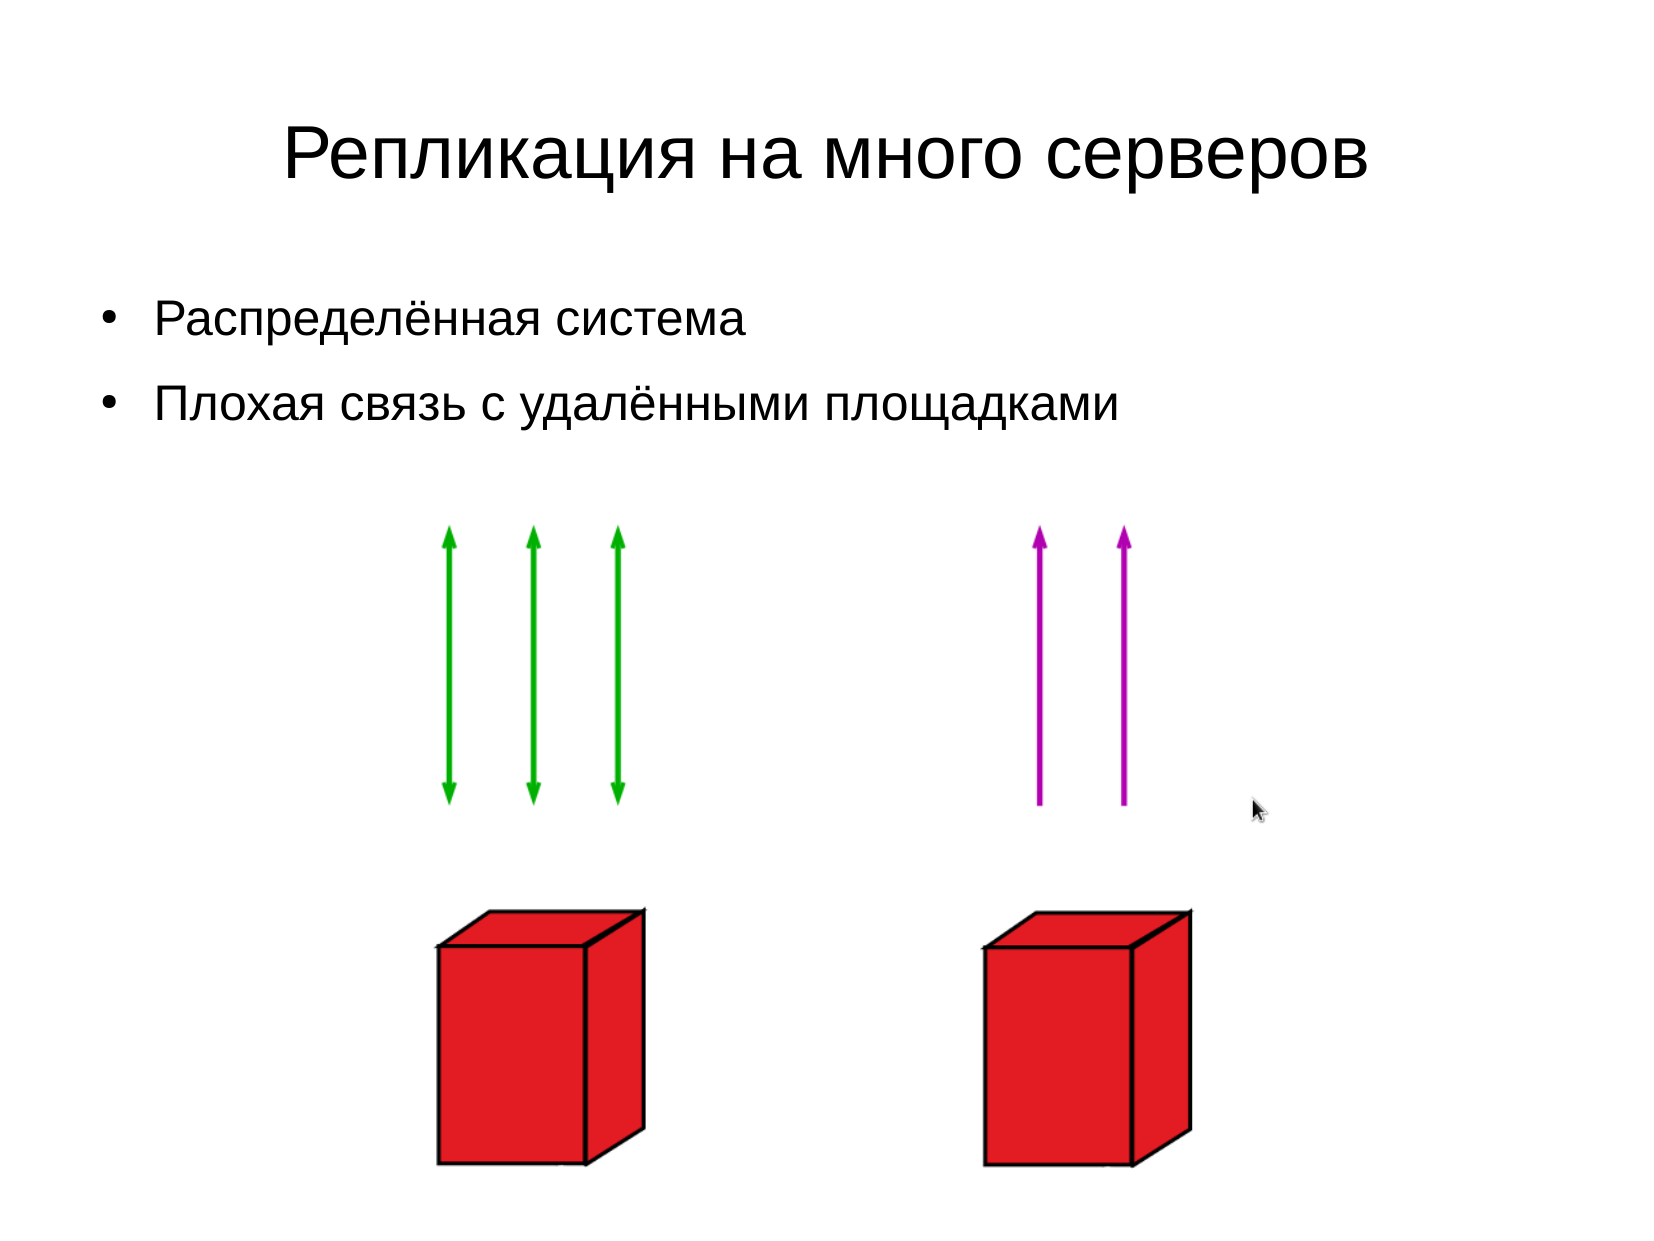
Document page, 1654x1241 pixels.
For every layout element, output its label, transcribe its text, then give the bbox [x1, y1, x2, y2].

list Распределённая система Плохая связь с удалёнными площадками [82, 290, 1571, 1109]
title Репликация на много серверов [82, 49, 1571, 257]
picture [191, 484, 1430, 1182]
